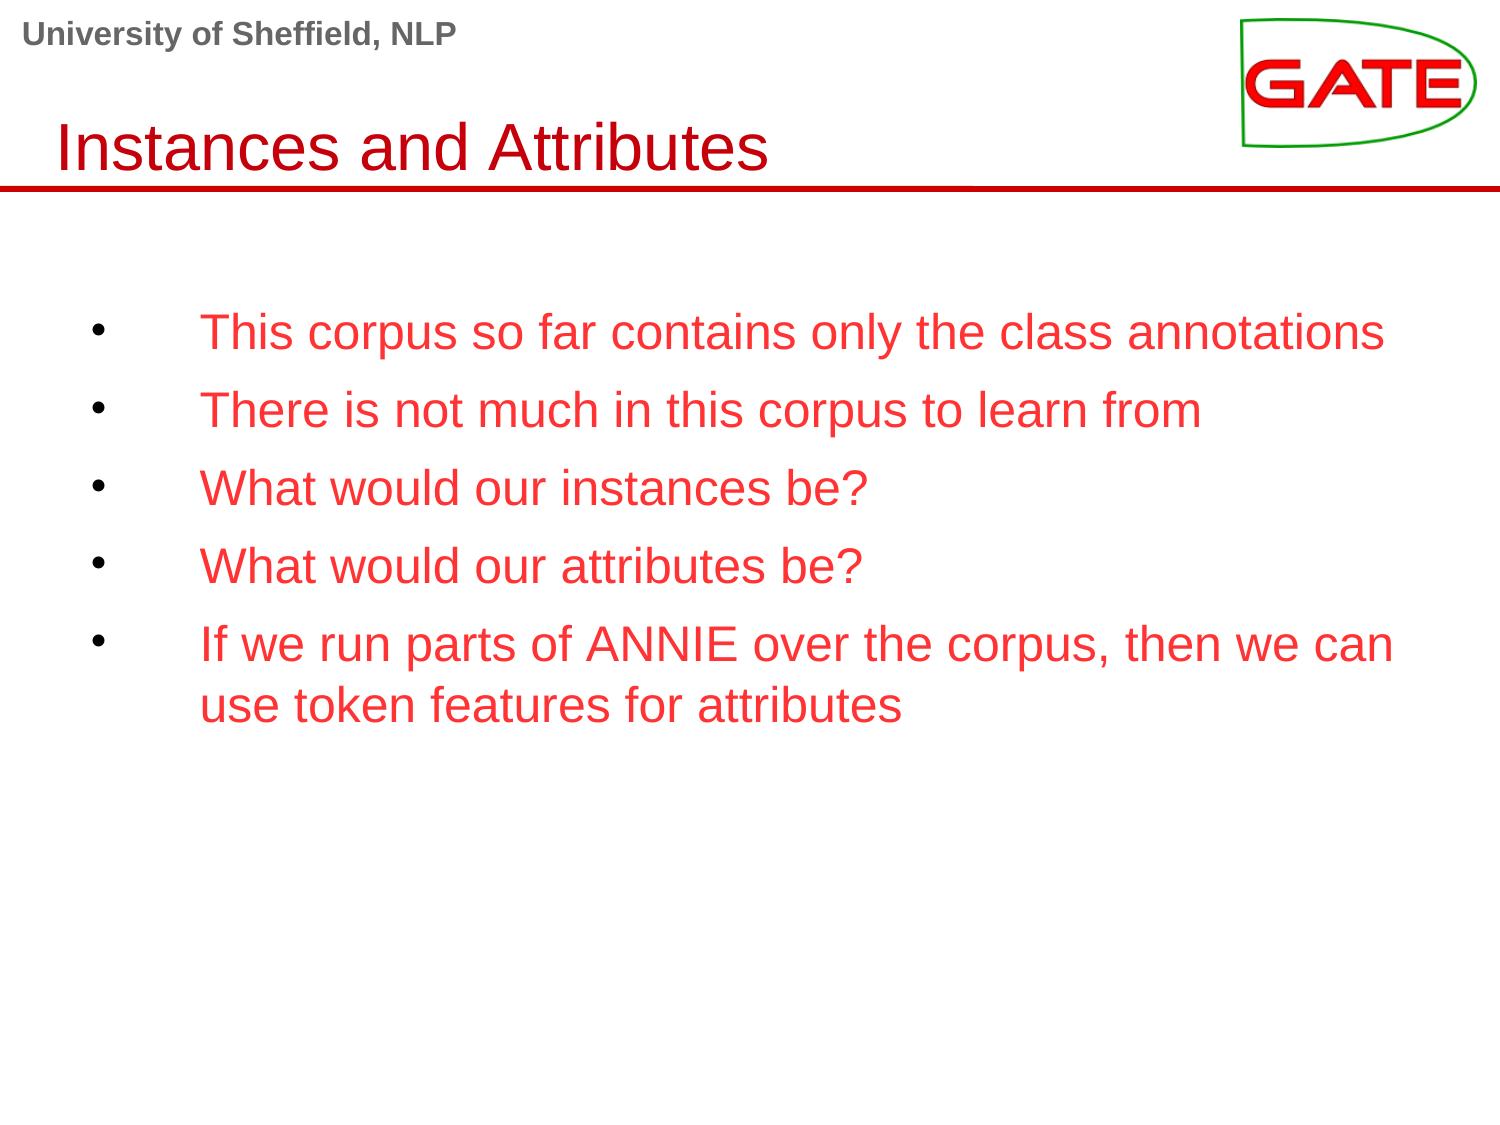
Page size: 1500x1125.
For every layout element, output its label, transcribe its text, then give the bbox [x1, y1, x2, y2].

picture [1240, 18, 1477, 148]
title Instances and Attributes [41, 37, 1391, 254]
list This corpus so far contains only the class annotations There is not much in this corpus to learn from What would our instances be? What would our attributes be? If we run parts of ANNIE over the corpus, then we can use token features for attributes [75, 290, 1425, 1123]
